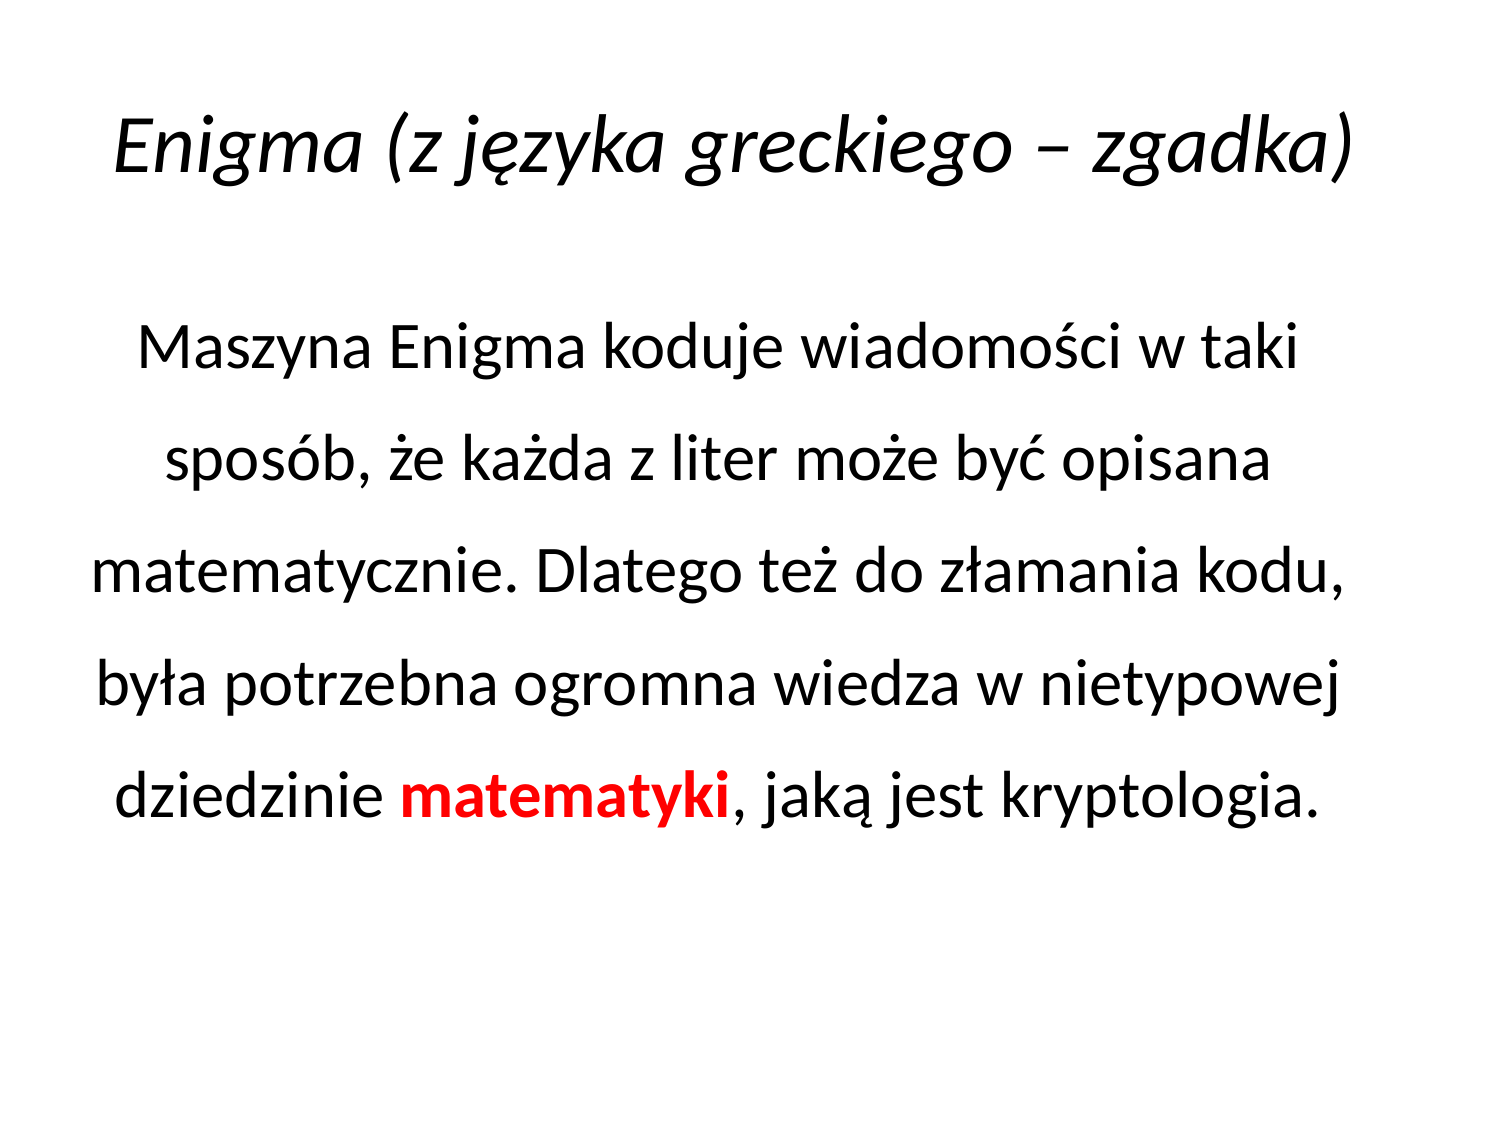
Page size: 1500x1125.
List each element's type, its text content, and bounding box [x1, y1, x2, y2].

title Enigma (z języka greckiego – zgadka) [75, 45, 1426, 233]
list Maszyna Enigma koduje wiadomości w taki sposób, że każda z liter może być opisana matematycznie. Dlatego też do złamania kodu, była potrzebna ogromna wiedza w nietypowej dziedzinie matematyki, jaką jest kryptologia. [75, 262, 1426, 1005]
